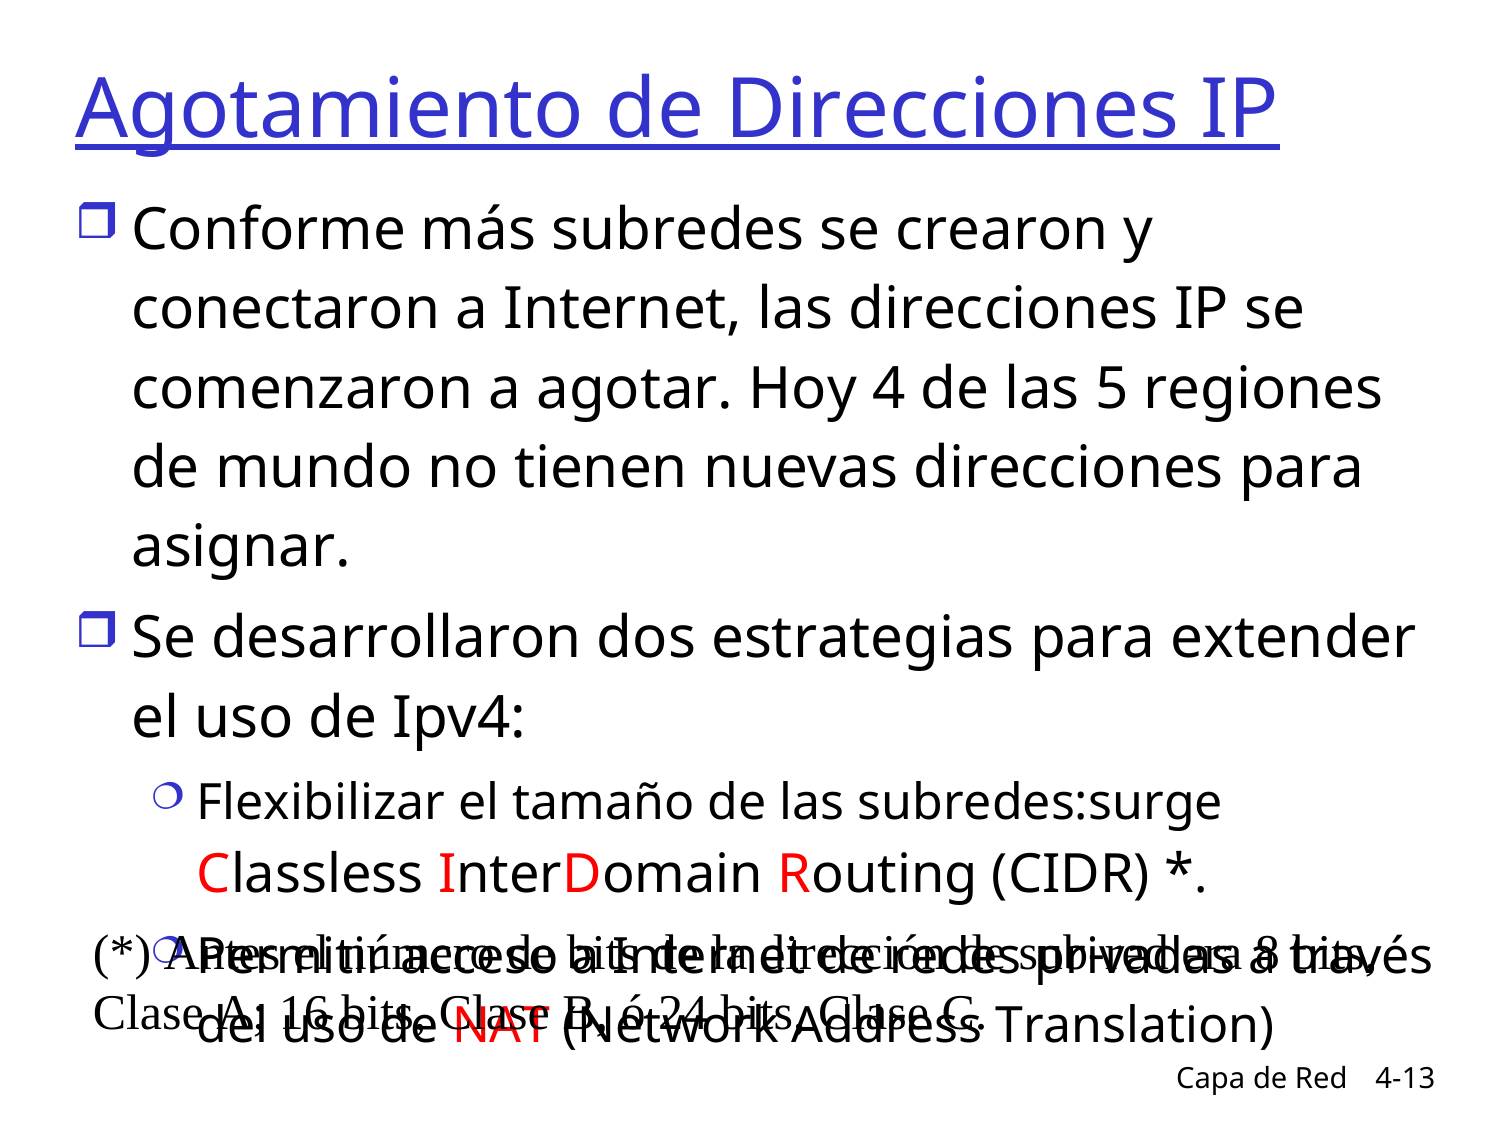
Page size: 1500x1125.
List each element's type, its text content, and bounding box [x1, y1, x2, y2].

text_box (*) Antes el número de bits de la dirección de sub-red era 8 bits, Clase A; 16 bits, Clase B, ó 24 bits, Clase C. [78, 912, 1449, 1066]
title Agotamiento de Direcciones IP [75, 30, 1463, 181]
list Conforme más subredes se crearon y conectaron a Internet, las direcciones IP se comenzaron a agotar. Hoy 4 de las 5 regiones de mundo no tienen nuevas direcciones para asignar. Se desarrollaron dos estrategias para extender el uso de Ipv4: Flexibilizar el tamaño de las subredes:surge Classless InterDomain Routing (CIDR) *. Permitir acceso a Internet de redes privadas a través del uso de NAT (Network Address Translation) [75, 187, 1463, 991]
